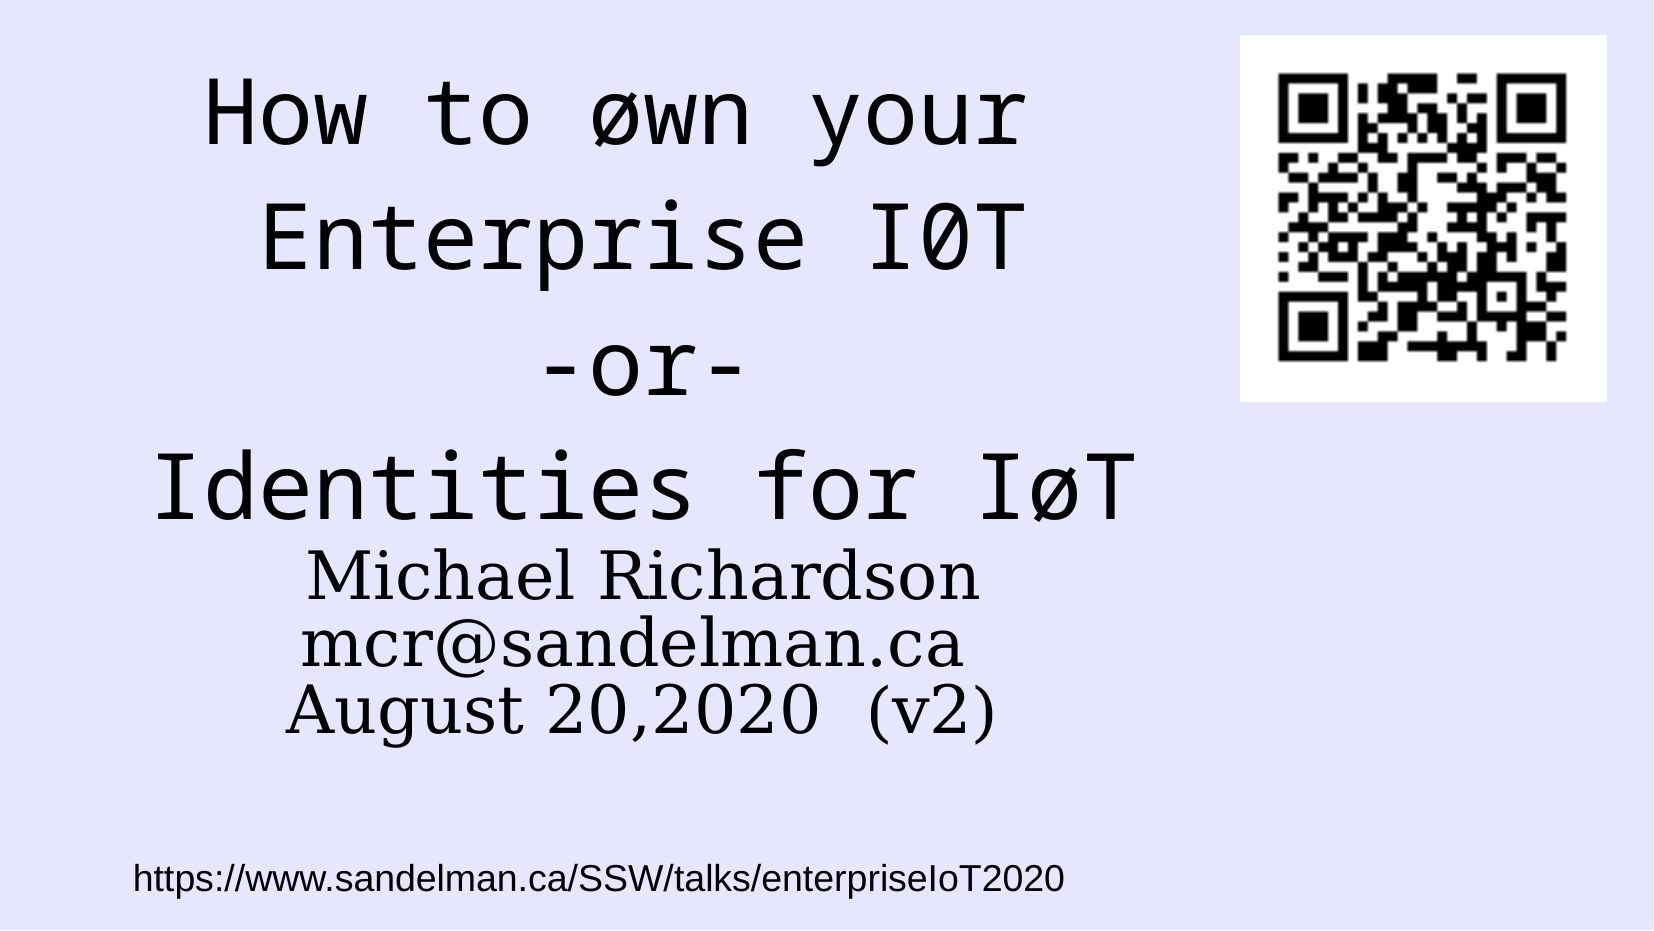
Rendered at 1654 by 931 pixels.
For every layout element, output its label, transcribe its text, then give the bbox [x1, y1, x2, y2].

text_box https://www.sandelman.ca/SSW/talks/enterpriseIoT2020 [118, 850, 1081, 908]
subtitle How to øwn your Enterprise I0T -or- Identities for IøT Michael Richardson mcr@sandelman.ca August 20,2020 (v2) [82, 37, 1205, 757]
picture [1240, 35, 1607, 402]
